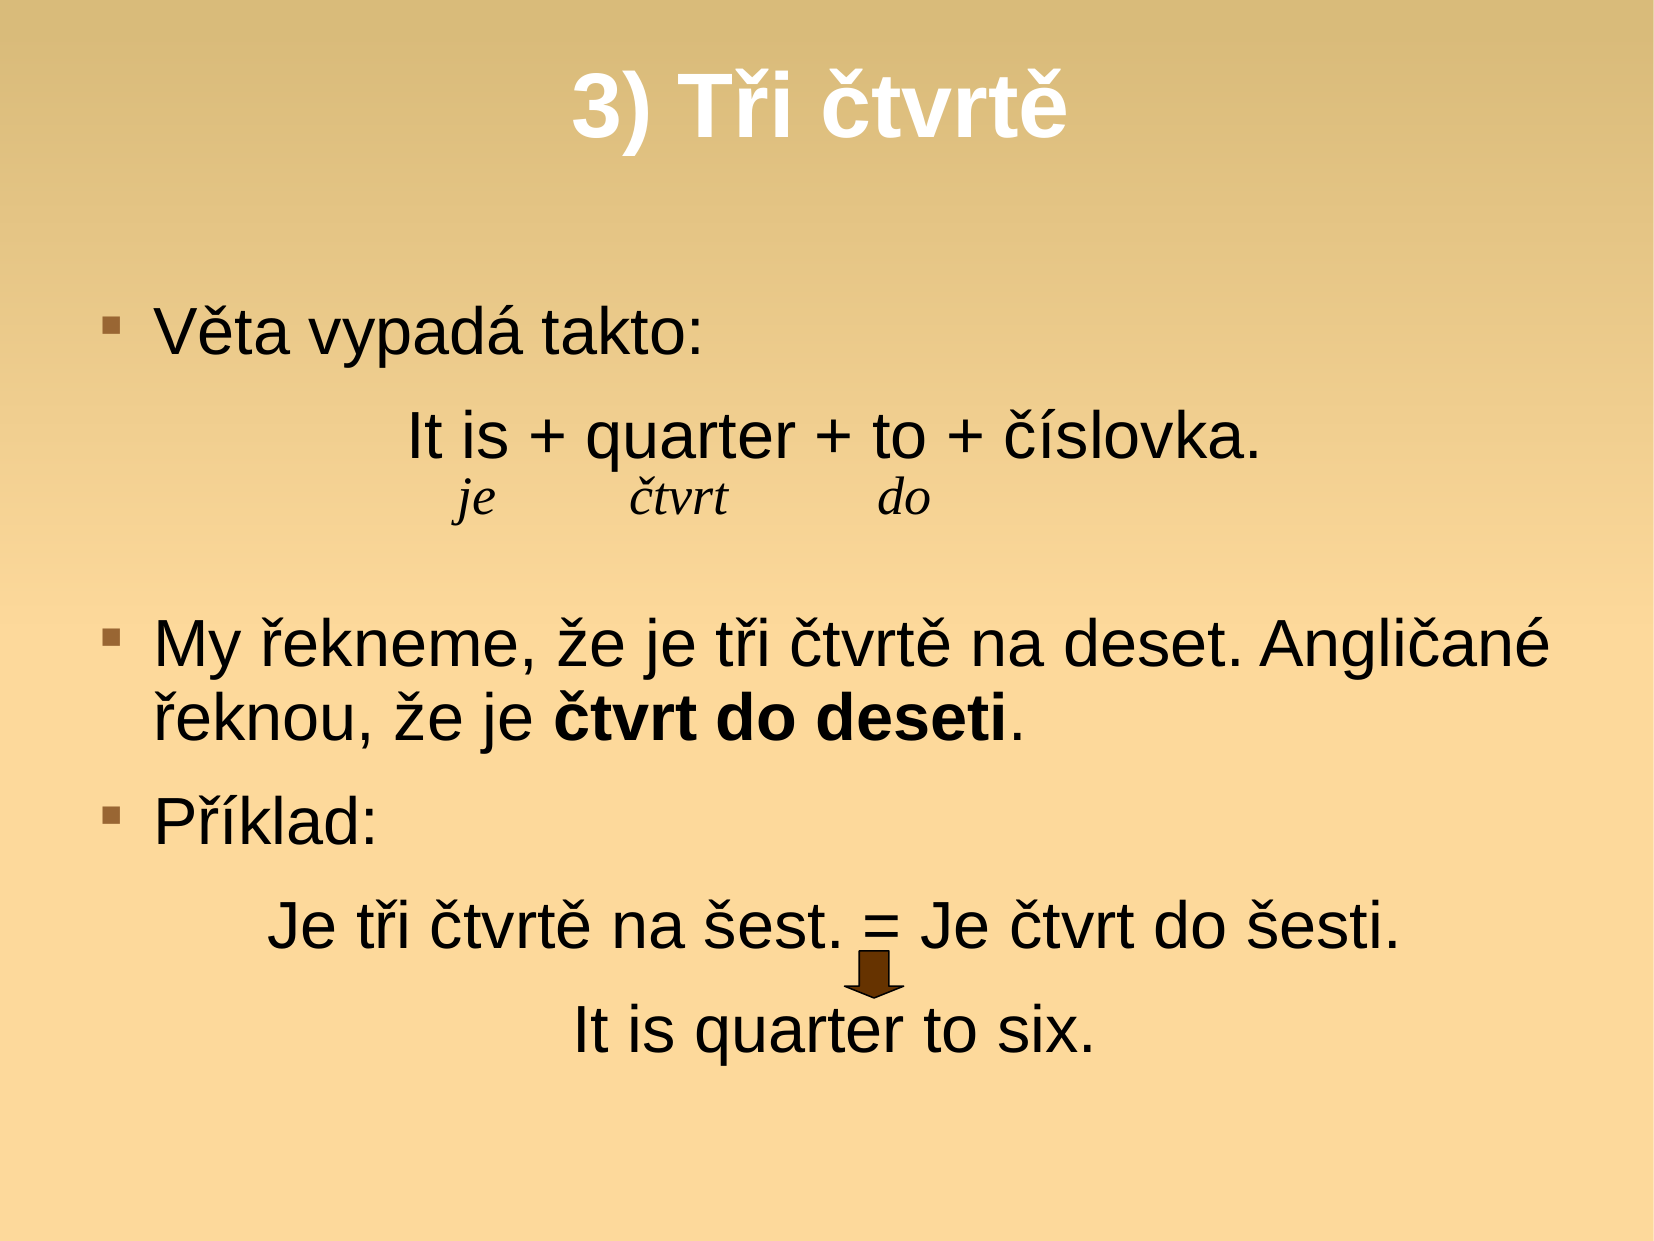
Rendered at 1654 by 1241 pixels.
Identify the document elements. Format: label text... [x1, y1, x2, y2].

text_box čtvrt [614, 454, 744, 530]
list Věta vypadá takto: It is + quarter + to + číslovka. My řekneme, že je tři čtvrtě na deset. Angličané řeknou, že je čtvrt do deseti. Příklad: Je tři čtvrtě na šest. = Je čtvrt do šesti. It is quarter to six. [82, 290, 1571, 1094]
picture [0, 0, 1654, 1241]
text_box [844, 950, 904, 998]
title 3) Tři čtvrtě [76, 0, 1565, 208]
text_box je [442, 454, 512, 534]
text_box do [862, 454, 947, 534]
